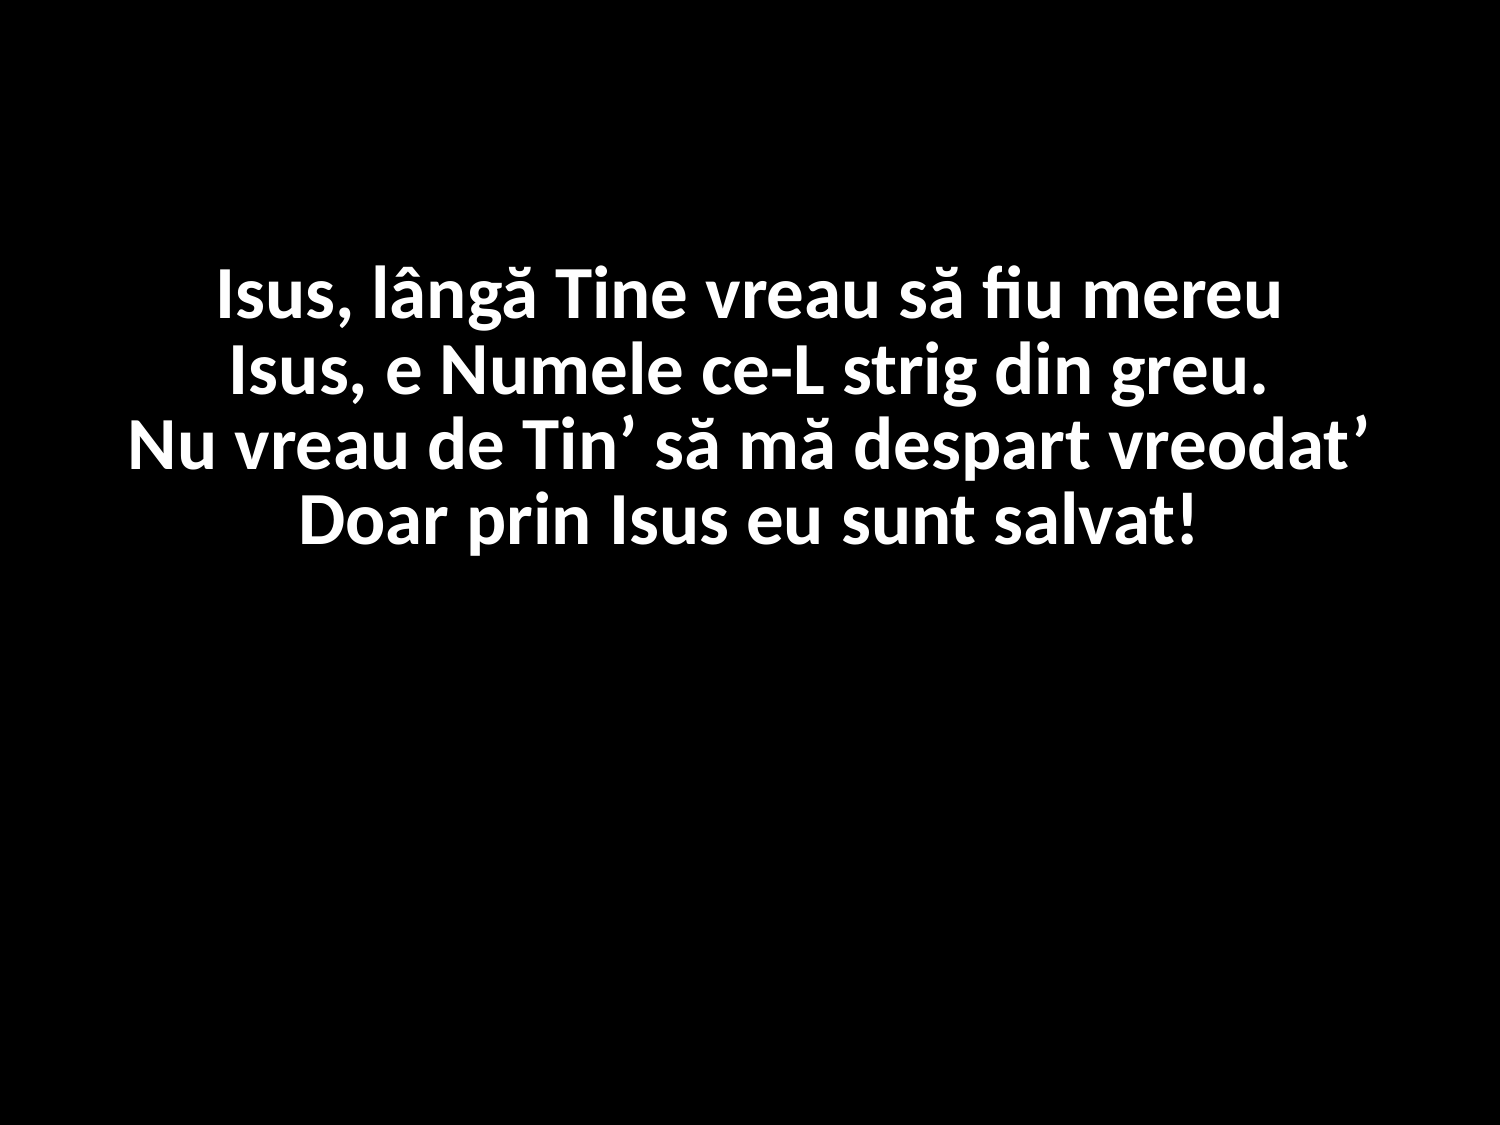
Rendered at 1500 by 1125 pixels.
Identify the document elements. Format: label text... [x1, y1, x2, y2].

title Isus, lângă Tine vreau să fiu mereu Isus, e Numele ce-L strig din greu. Nu vreau de Tin’ să mă despart vreodat’ Doar prin Isus eu sunt salvat! [37, 255, 1463, 714]
